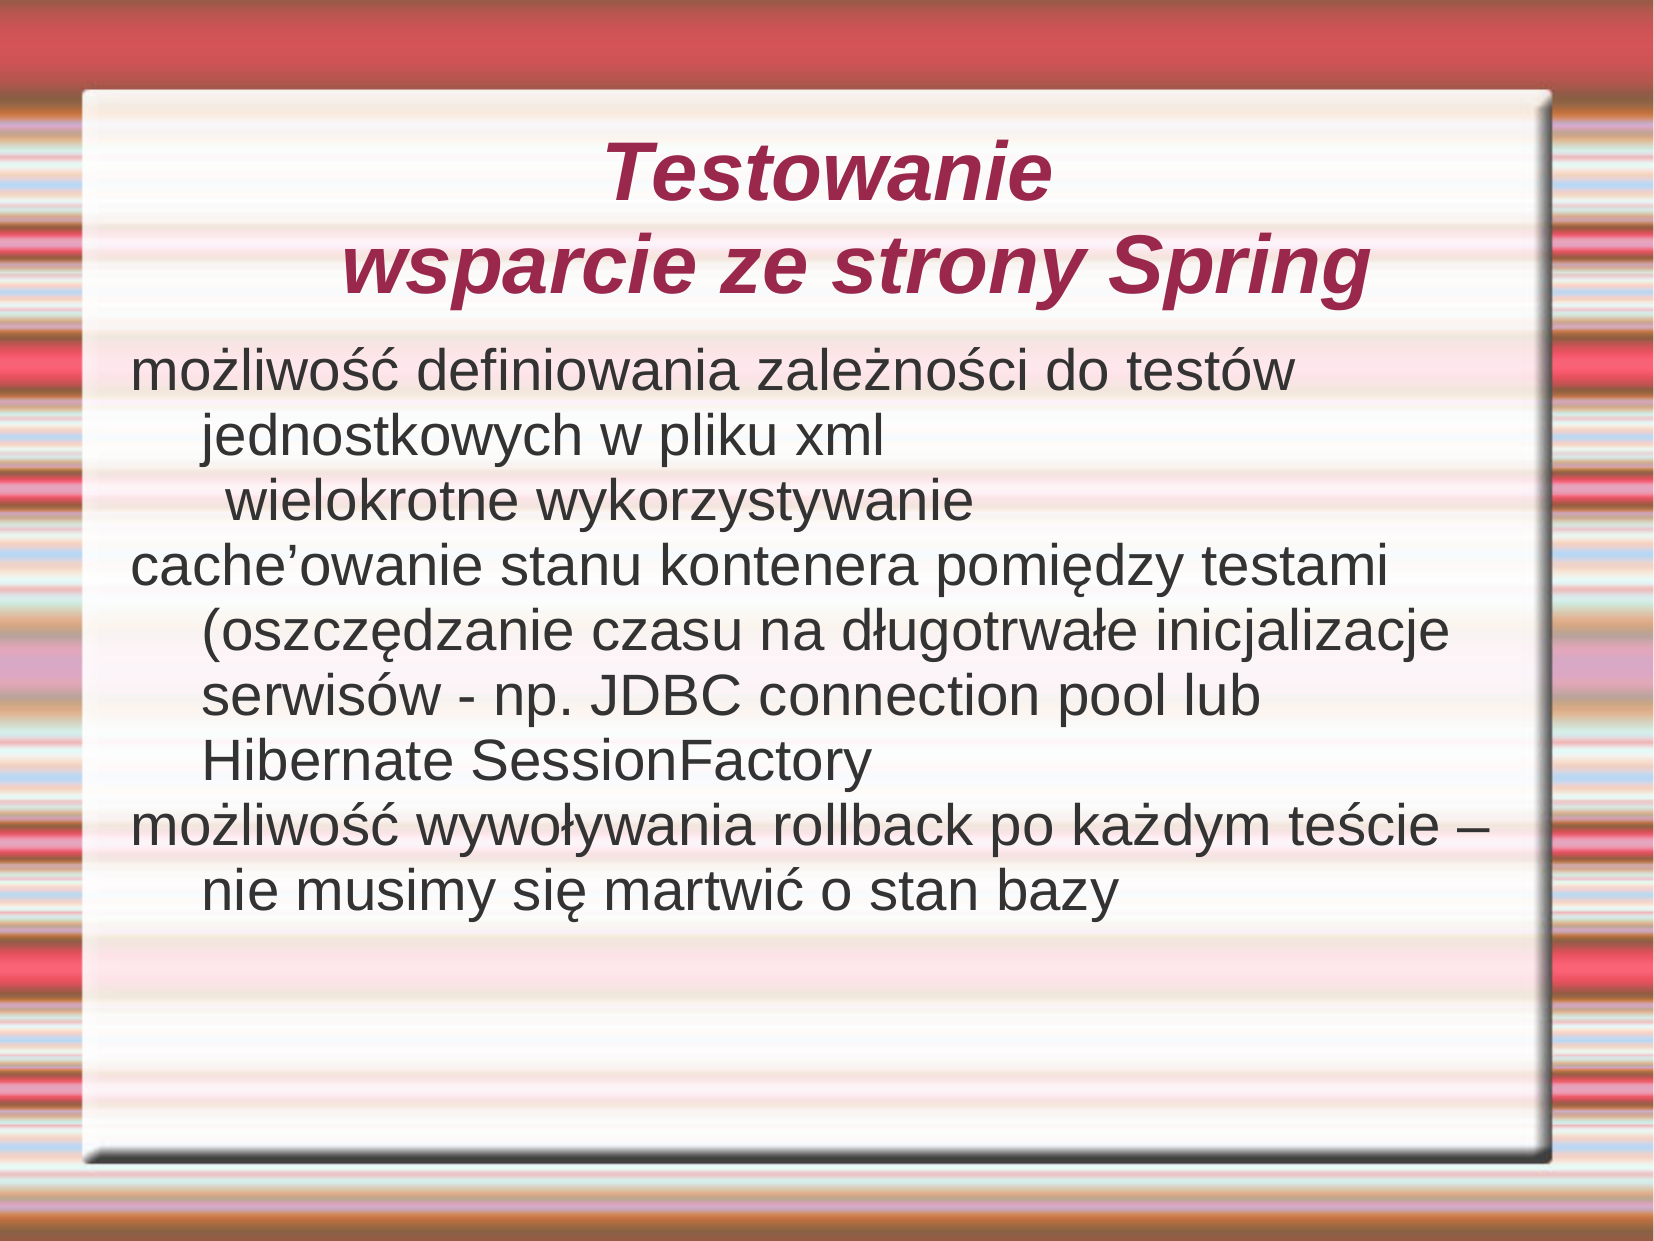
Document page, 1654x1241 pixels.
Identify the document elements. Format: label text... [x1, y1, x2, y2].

list możliwość definiowania zależności do testów jednostkowych w pliku xml wielokrotne wykorzystywanie cache’owanie stanu kontenera pomiędzy testami (oszczędzanie czasu na długotrwałe inicjalizacje serwisów - np. JDBC connection pool lub Hibernate SessionFactory możliwość wywoływania rollback po każdym teście – nie musimy się martwić o stan bazy [119, 337, 1501, 1119]
picture [0, 0, 1654, 1241]
title Testowanie wsparcie ze strony Spring [121, 114, 1534, 322]
